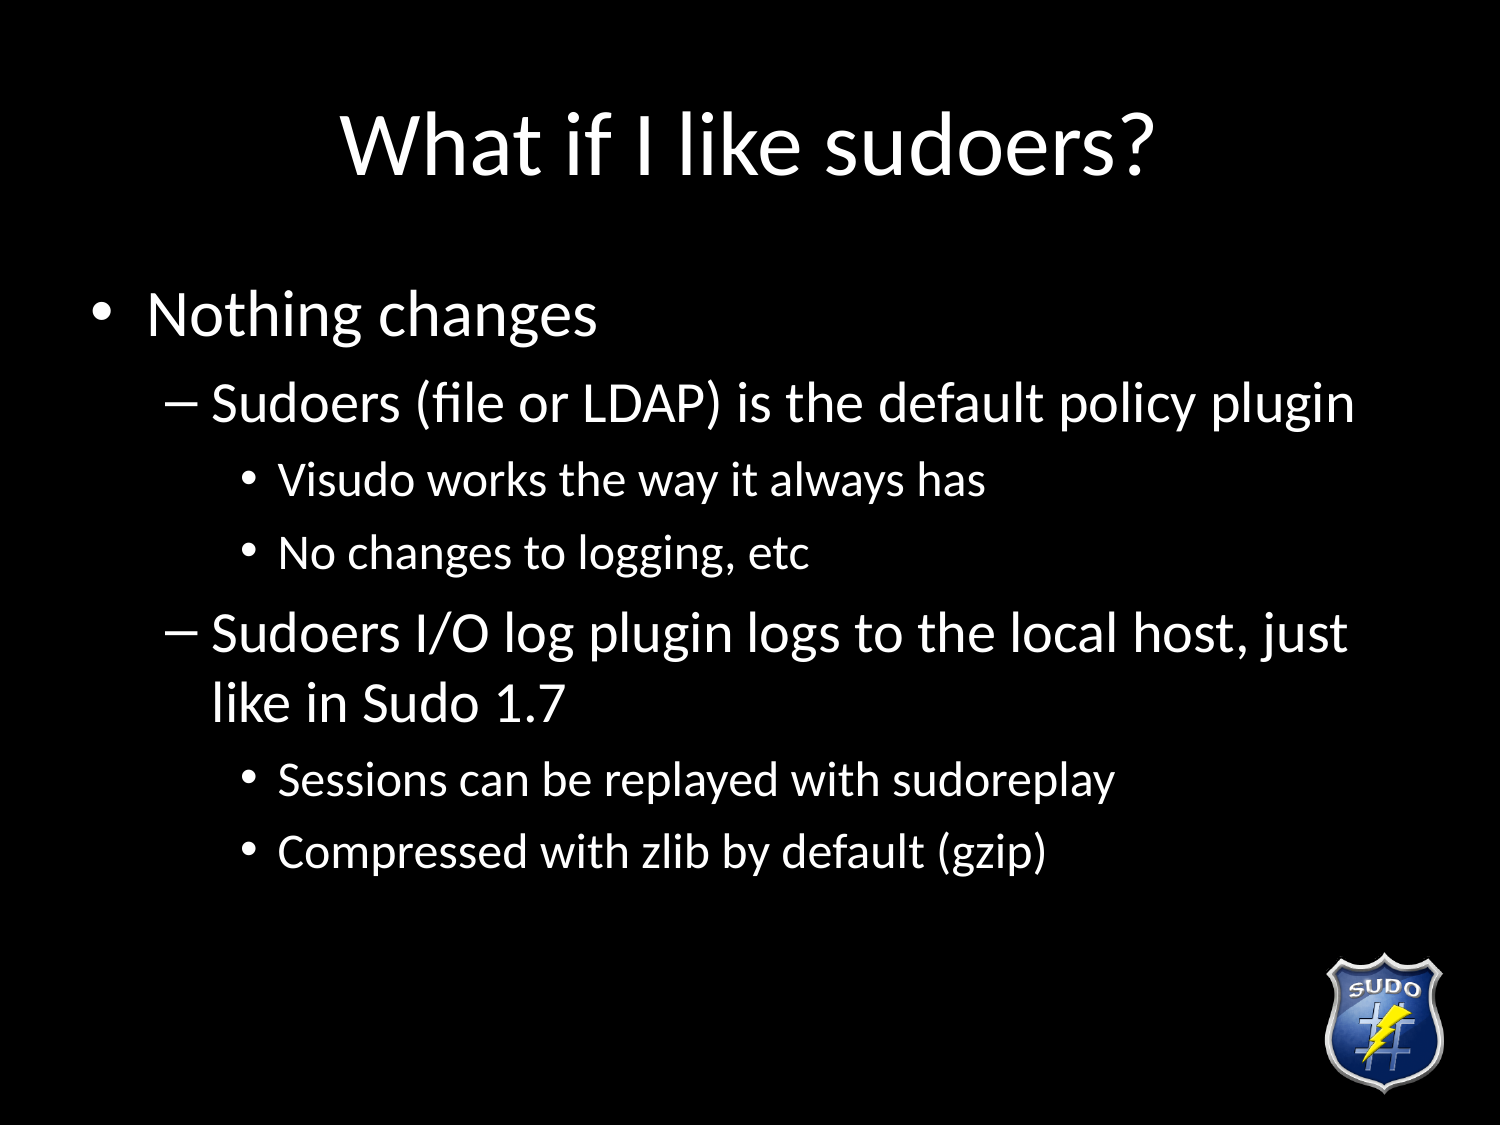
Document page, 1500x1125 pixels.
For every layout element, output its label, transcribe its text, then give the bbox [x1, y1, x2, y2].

picture [1315, 949, 1453, 1103]
title What if I like sudoers? [75, 45, 1426, 233]
list Nothing changes Sudoers (file or LDAP) is the default policy plugin Visudo works the way it always has No changes to logging, etc Sudoers I/O log plugin logs to the local host, just like in Sudo 1.7 Sessions can be replayed with sudoreplay Compressed with zlib by default (gzip) [75, 262, 1426, 1005]
